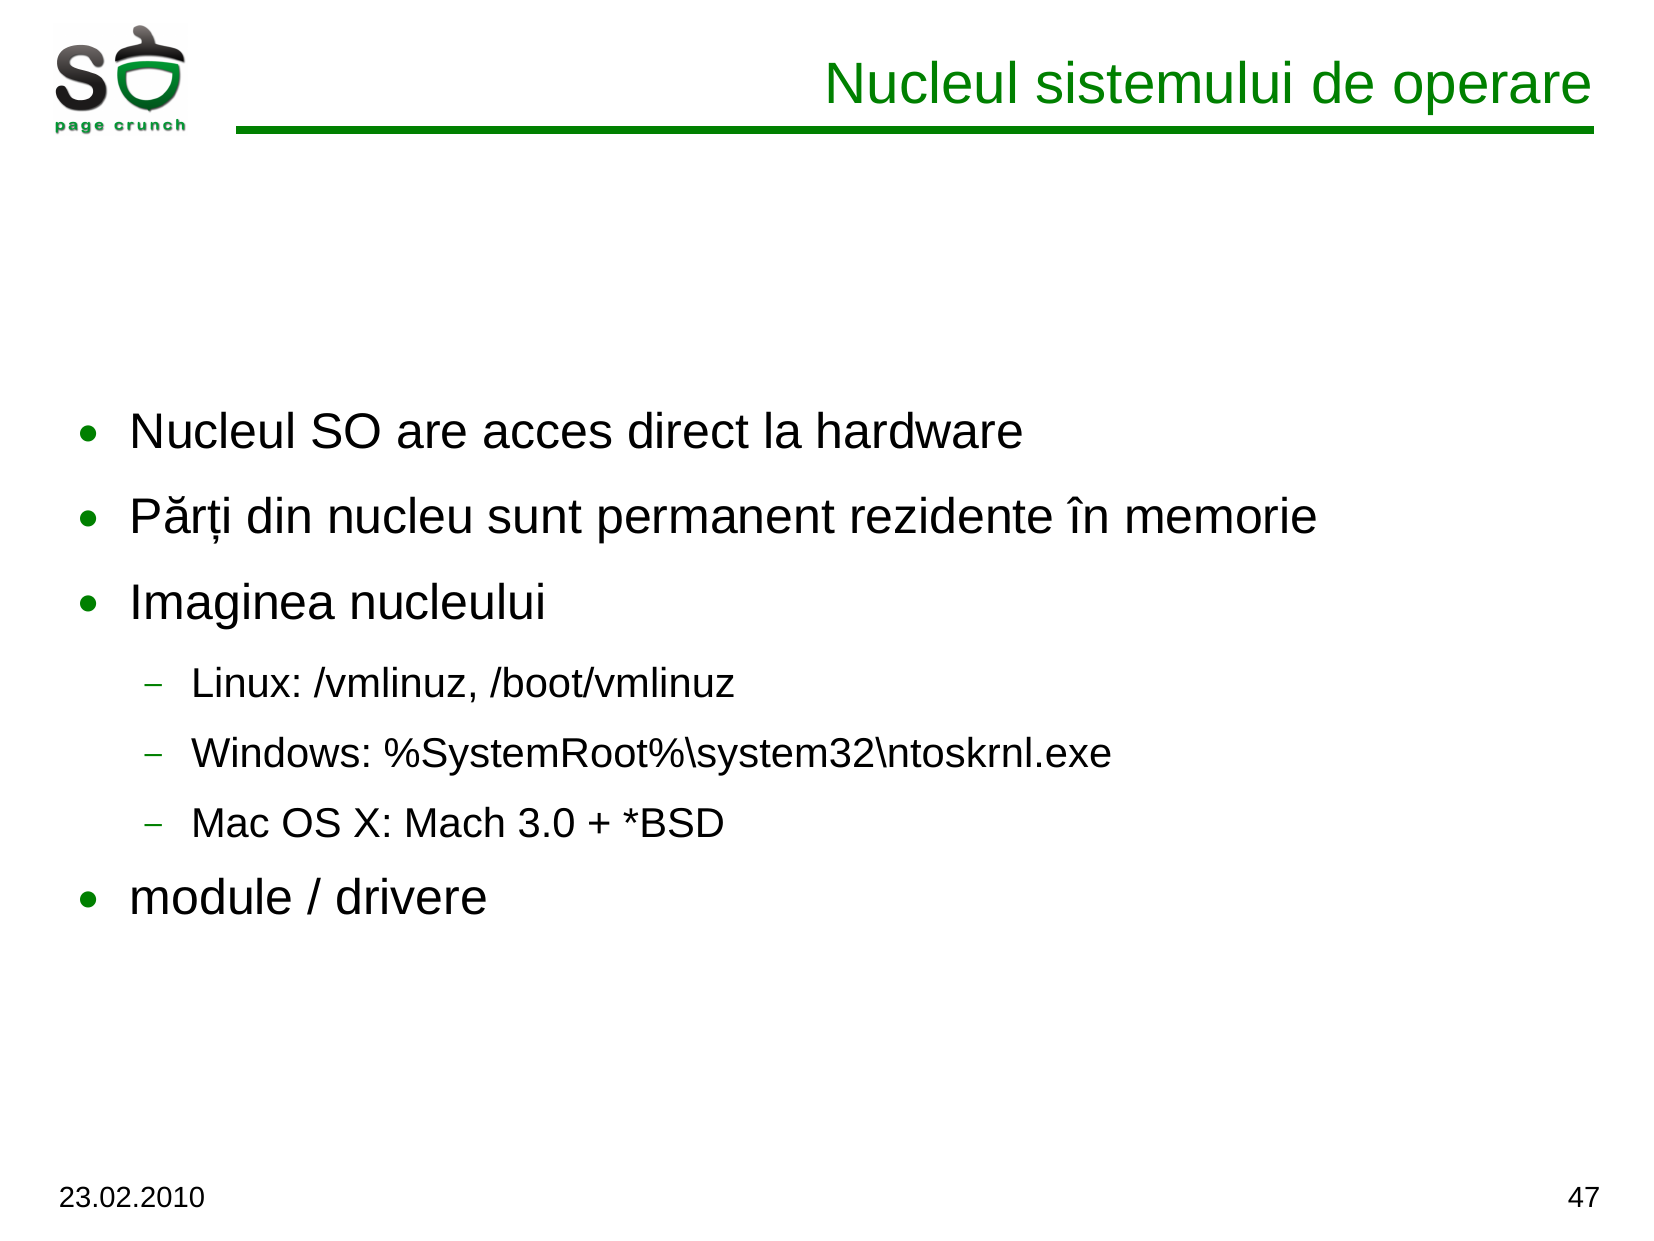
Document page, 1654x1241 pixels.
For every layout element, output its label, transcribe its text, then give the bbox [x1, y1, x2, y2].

picture [53, 23, 188, 136]
list Nucleul SO are acces direct la hardware Părți din nucleu sunt permanent rezidente în memorie Imaginea nucleului Linux: /vmlinuz, /boot/vmlinuz Windows: %SystemRoot%\system32\ntoskrnl.exe Mac OS X: Mach 3.0 + *BSD module / drivere [59, 177, 1595, 1152]
title Nucleul sistemului de operare [236, 49, 1595, 119]
